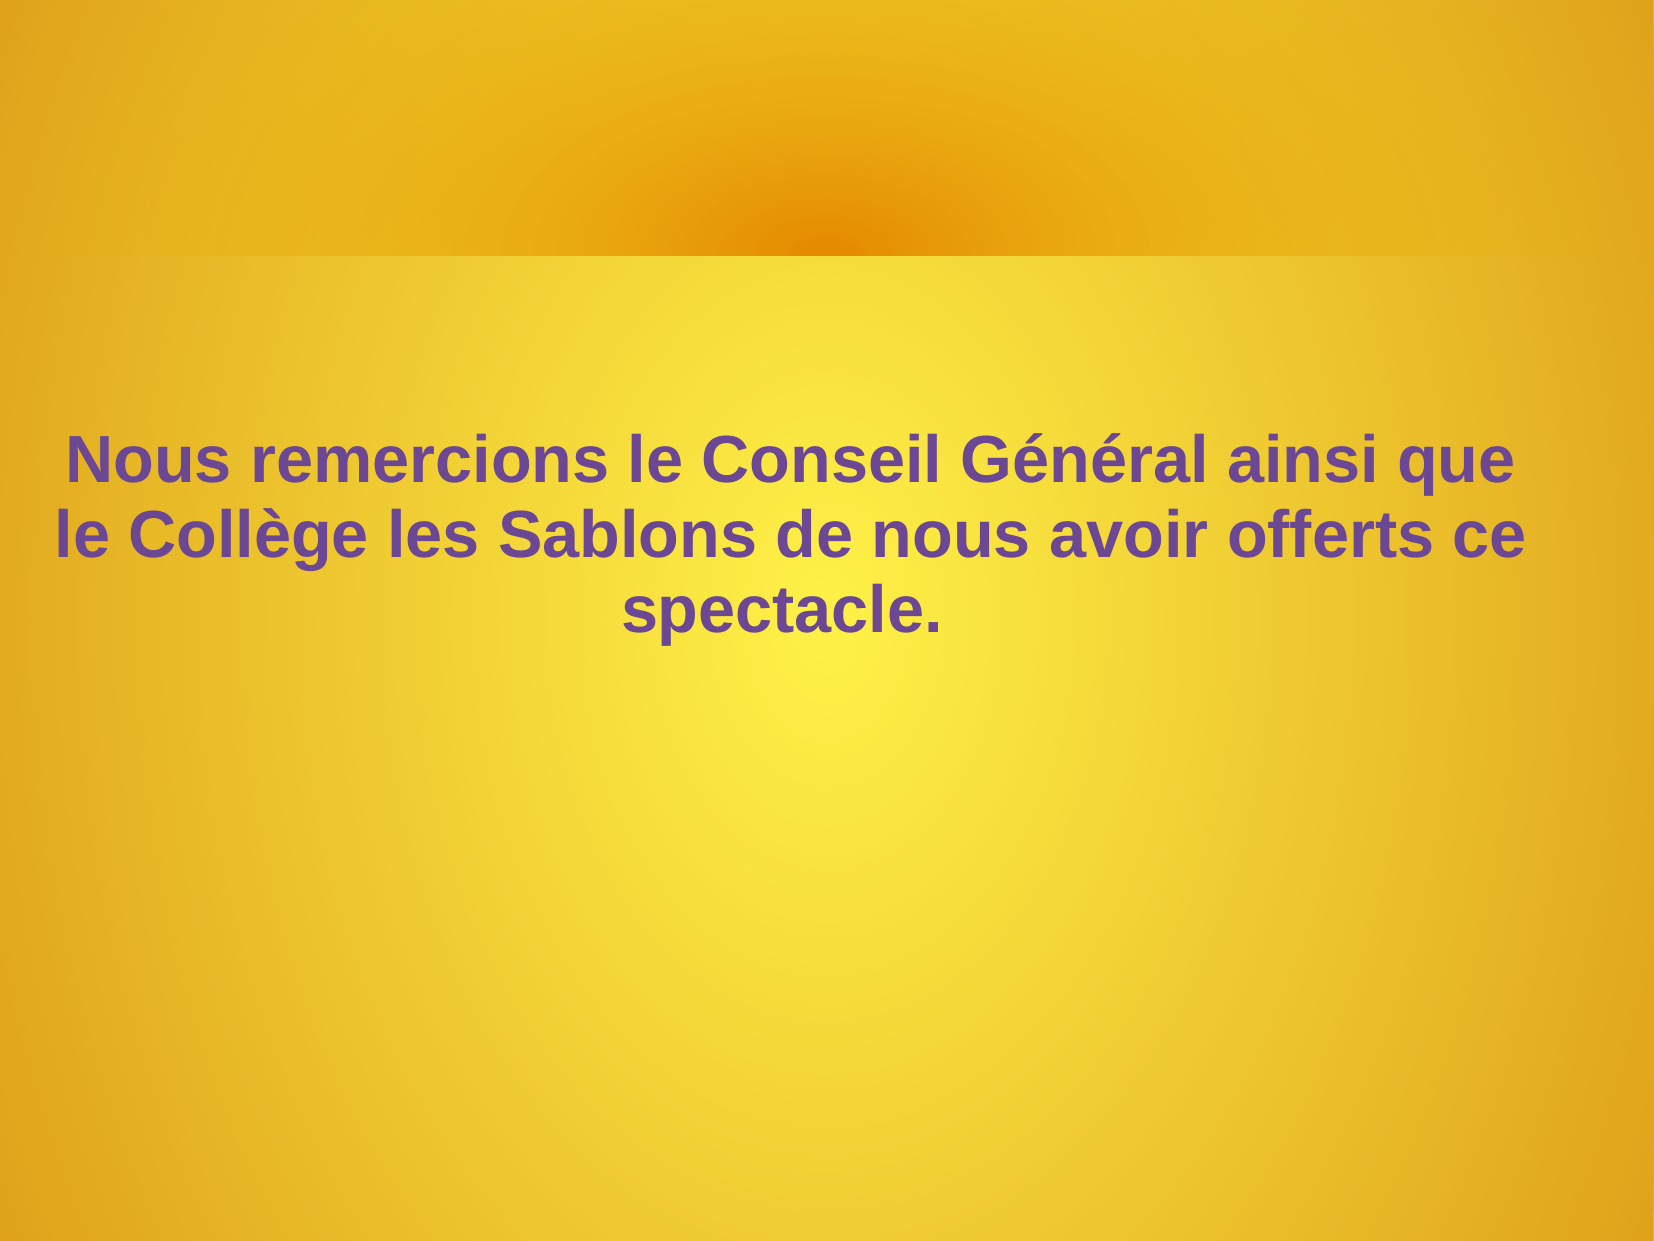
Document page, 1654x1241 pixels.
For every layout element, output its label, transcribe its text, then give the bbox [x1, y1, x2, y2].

title Nous remercions le Conseil Général ainsi que le Collège les Sablons de nous avoir offerts ce spectacle. [47, 422, 1536, 647]
